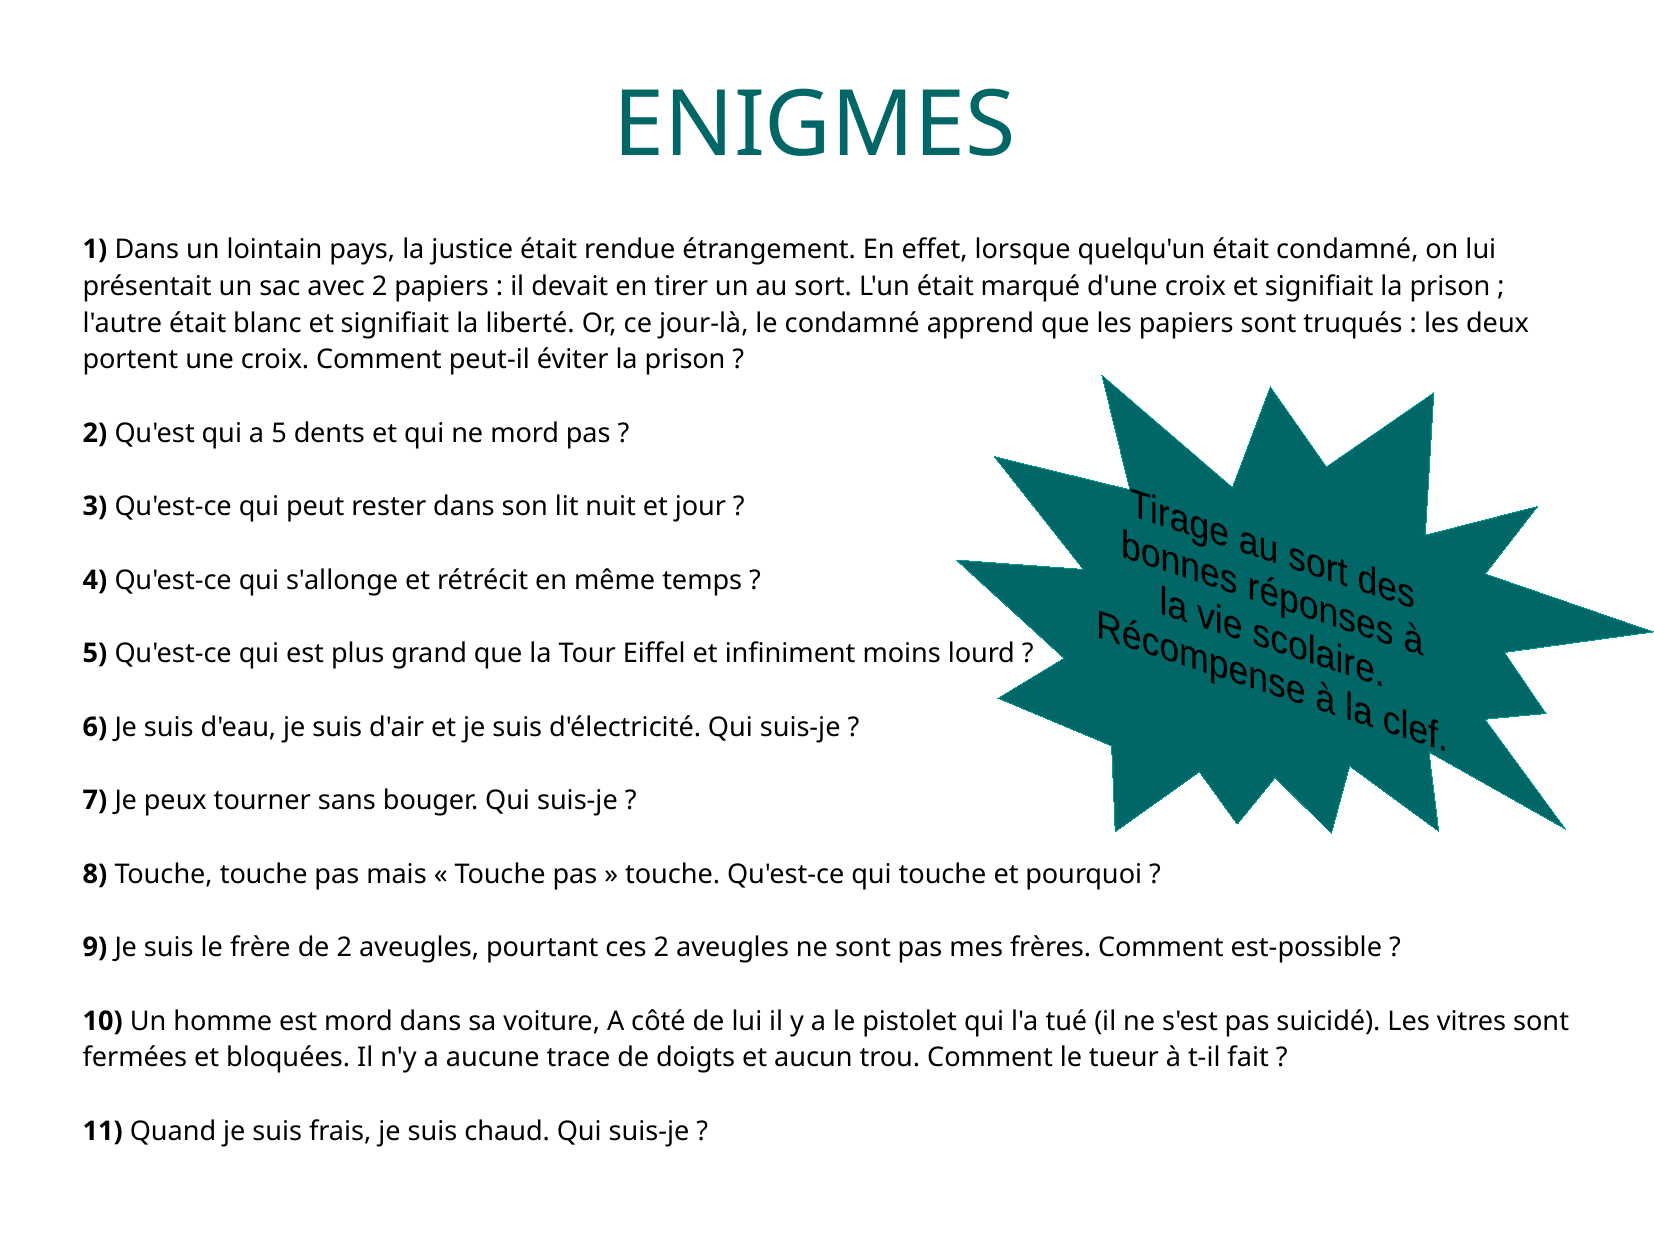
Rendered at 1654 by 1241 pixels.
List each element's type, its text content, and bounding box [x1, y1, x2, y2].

subtitle 1) Dans un lointain pays, la justice était rendue étrangement. En effet, lorsque quelqu'un était condamné, on lui présentait un sac avec 2 papiers : il devait en tirer un au sort. L'un était marqué d'une croix et signifiait la prison ; l'autre était blanc et signifiait la liberté. Or, ce jour-là, le condamné apprend que les papiers sont truqués : les deux portent une croix. Comment peut-il éviter la prison ? 2) Qu'est qui a 5 dents et qui ne mord pas ? 3) Qu'est-ce qui peut rester dans son lit nuit et jour ? 4) Qu'est-ce qui s'allonge et rétrécit en même temps ? 5) Qu'est-ce qui est plus grand que la Tour Eiffel et infiniment moins lourd ? 6) Je suis d'eau, je suis d'air et je suis d'électricité. Qui suis-je ? 7) Je peux tourner sans bouger. Qui suis-je ? 8) Touche, touche pas mais « Touche pas » touche. Qu'est-ce qui touche et pourquoi ? 9) Je suis le frère de 2 aveugles, pourtant ces 2 aveugles ne sont pas mes frères. Comment est-possible ? 10) Un homme est mord dans sa voiture, A côté de lui il y a le pistolet qui l'a tué (il ne s'est pas suicidé). Les vitres sont fermées et bloquées. Il n'y a aucune trace de doigts et aucun trou. Comment le tueur à t-il fait ? 11) Quand je suis frais, je suis chaud. Qui suis-je ? [82, 217, 1571, 1161]
text_box Tirage au sort des bonnes réponses à la vie scolaire. Récompense à la clef. [956, 375, 1654, 834]
title ENIGMES [330, 35, 1300, 204]
